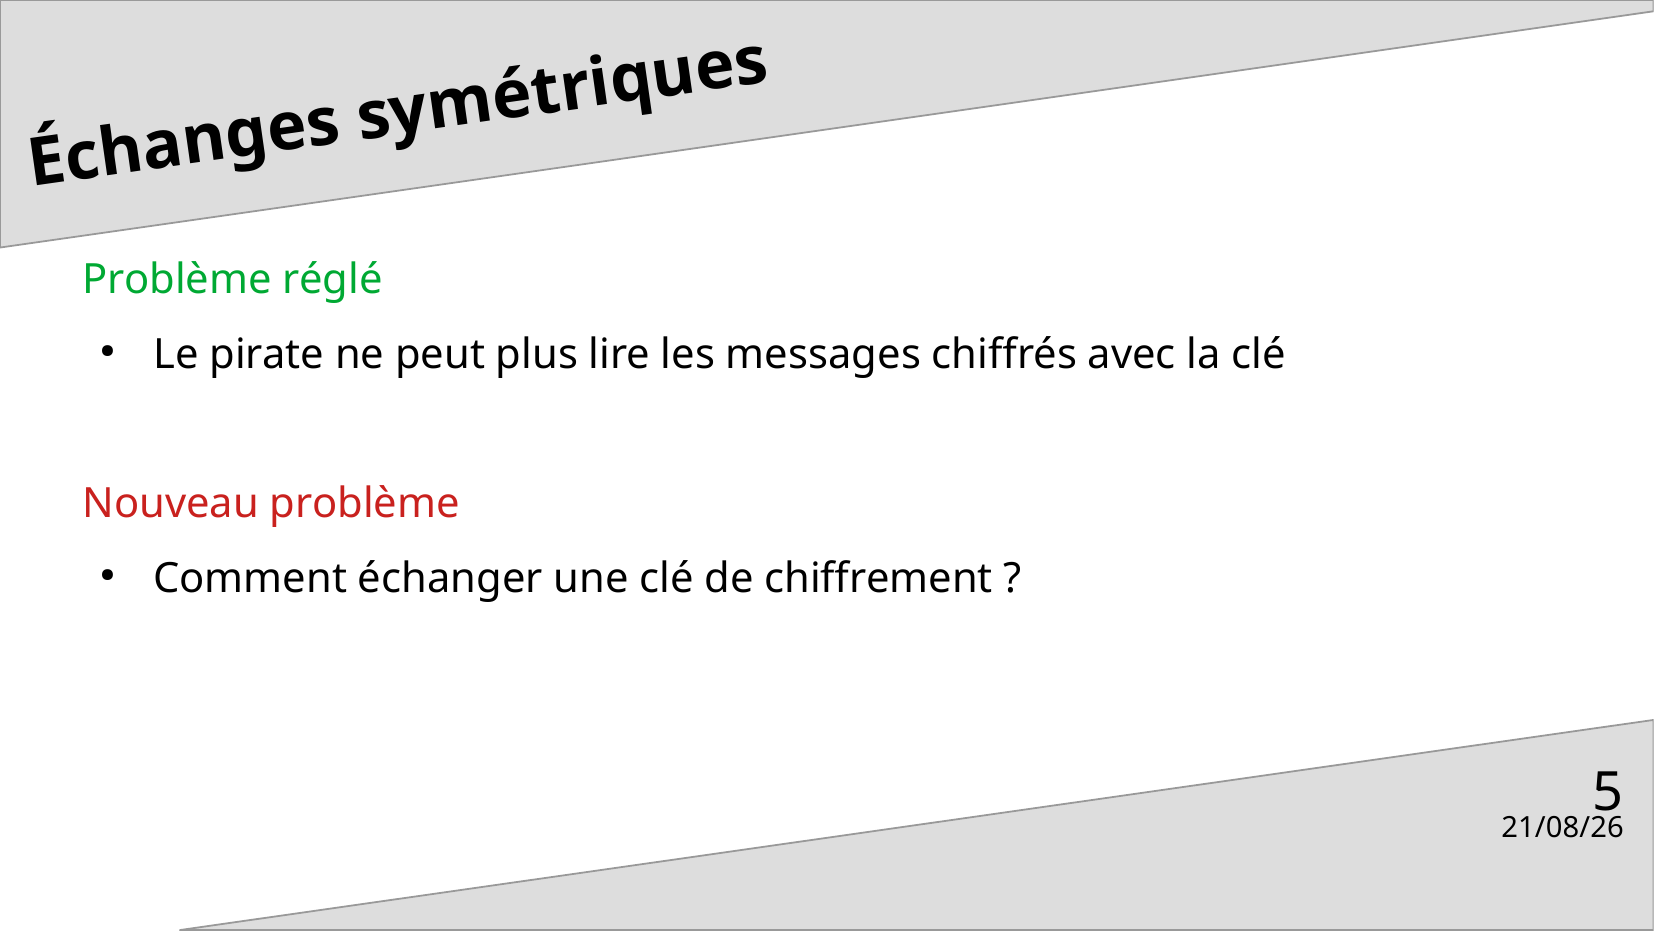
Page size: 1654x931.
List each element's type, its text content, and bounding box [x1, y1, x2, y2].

list Problème réglé Le pirate ne peut plus lire les messages chiffrés avec la clé Nouveau problème Comment échanger une clé de chiffrement ? [82, 248, 1538, 789]
title Échanges symétriques [16, 0, 1501, 239]
